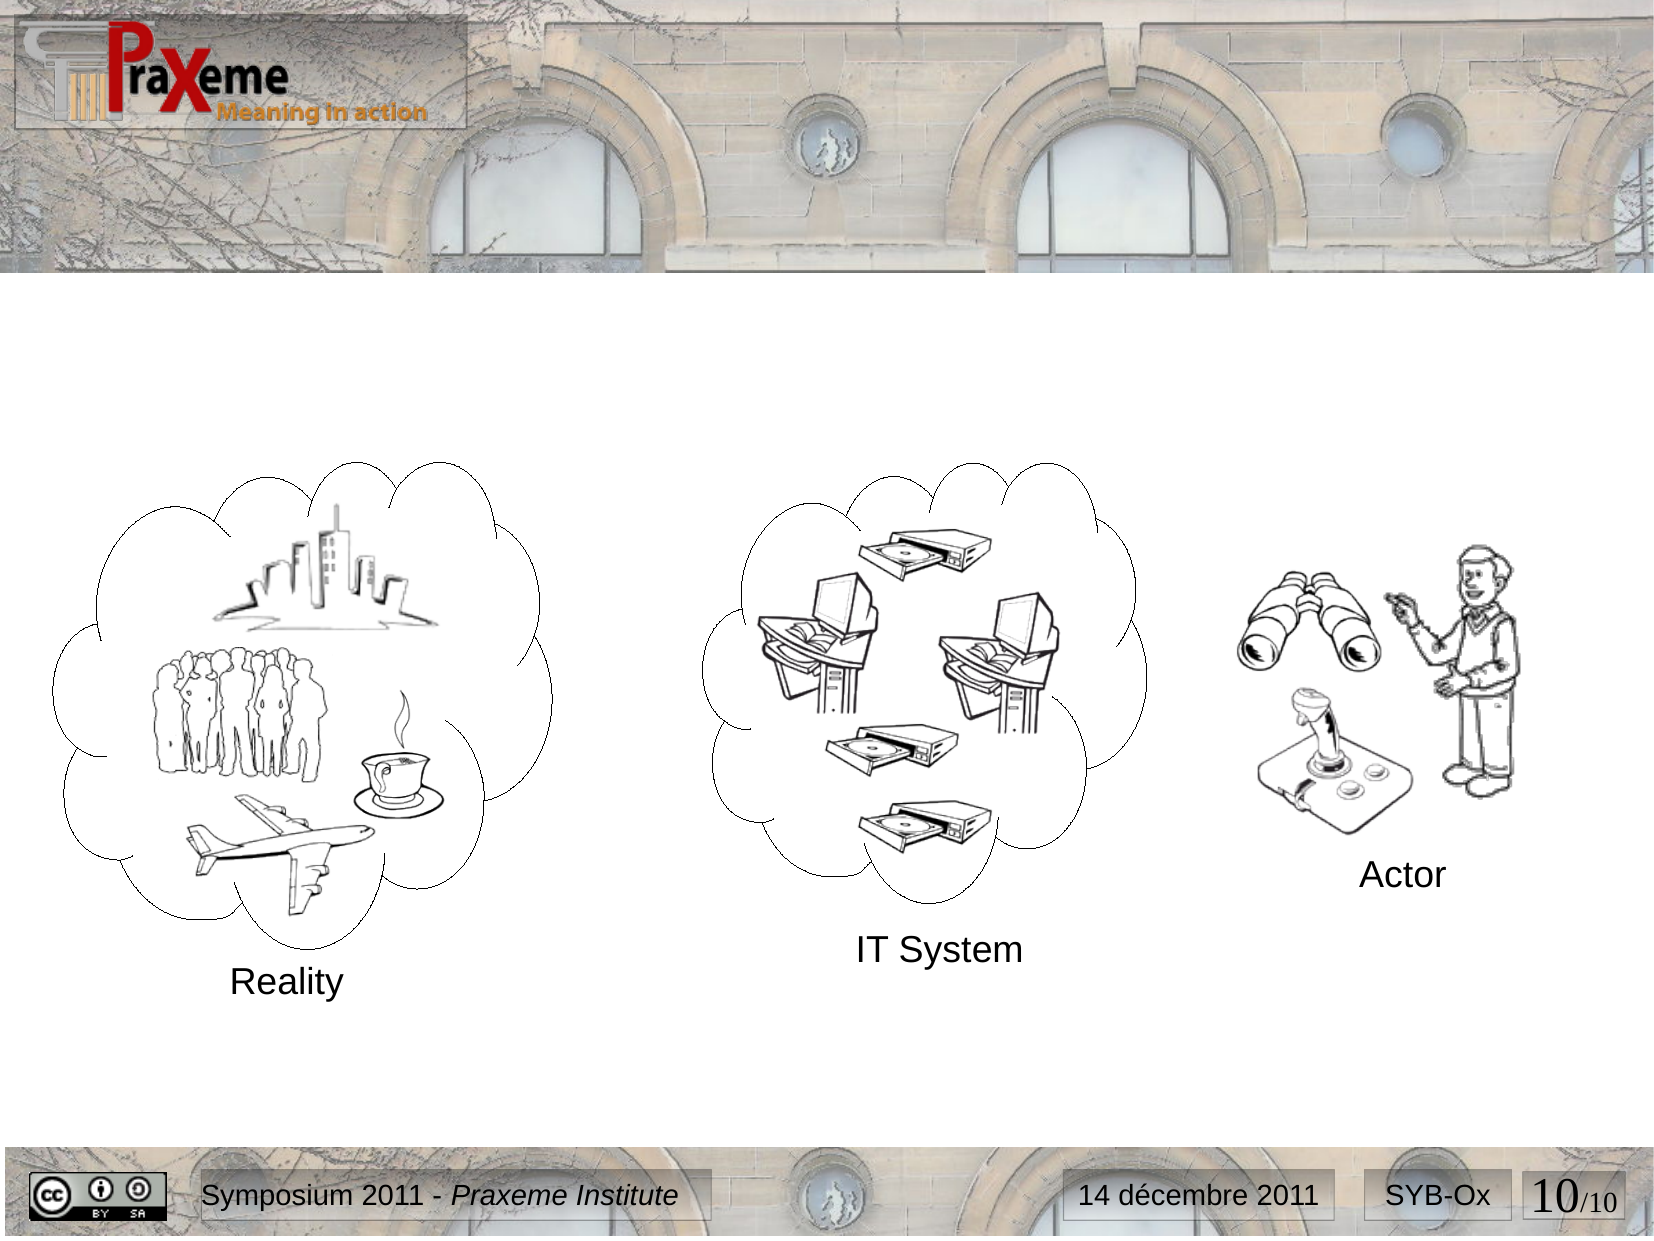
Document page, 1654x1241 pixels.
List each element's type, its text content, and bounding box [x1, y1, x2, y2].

text_box Reality [201, 952, 372, 1010]
text_box IT System [824, 921, 1056, 979]
picture [149, 470, 461, 918]
picture [1216, 531, 1531, 851]
picture [750, 500, 1066, 871]
picture [0, 0, 1654, 273]
text_box Actor [1317, 846, 1489, 904]
picture [5, 1147, 1654, 1236]
